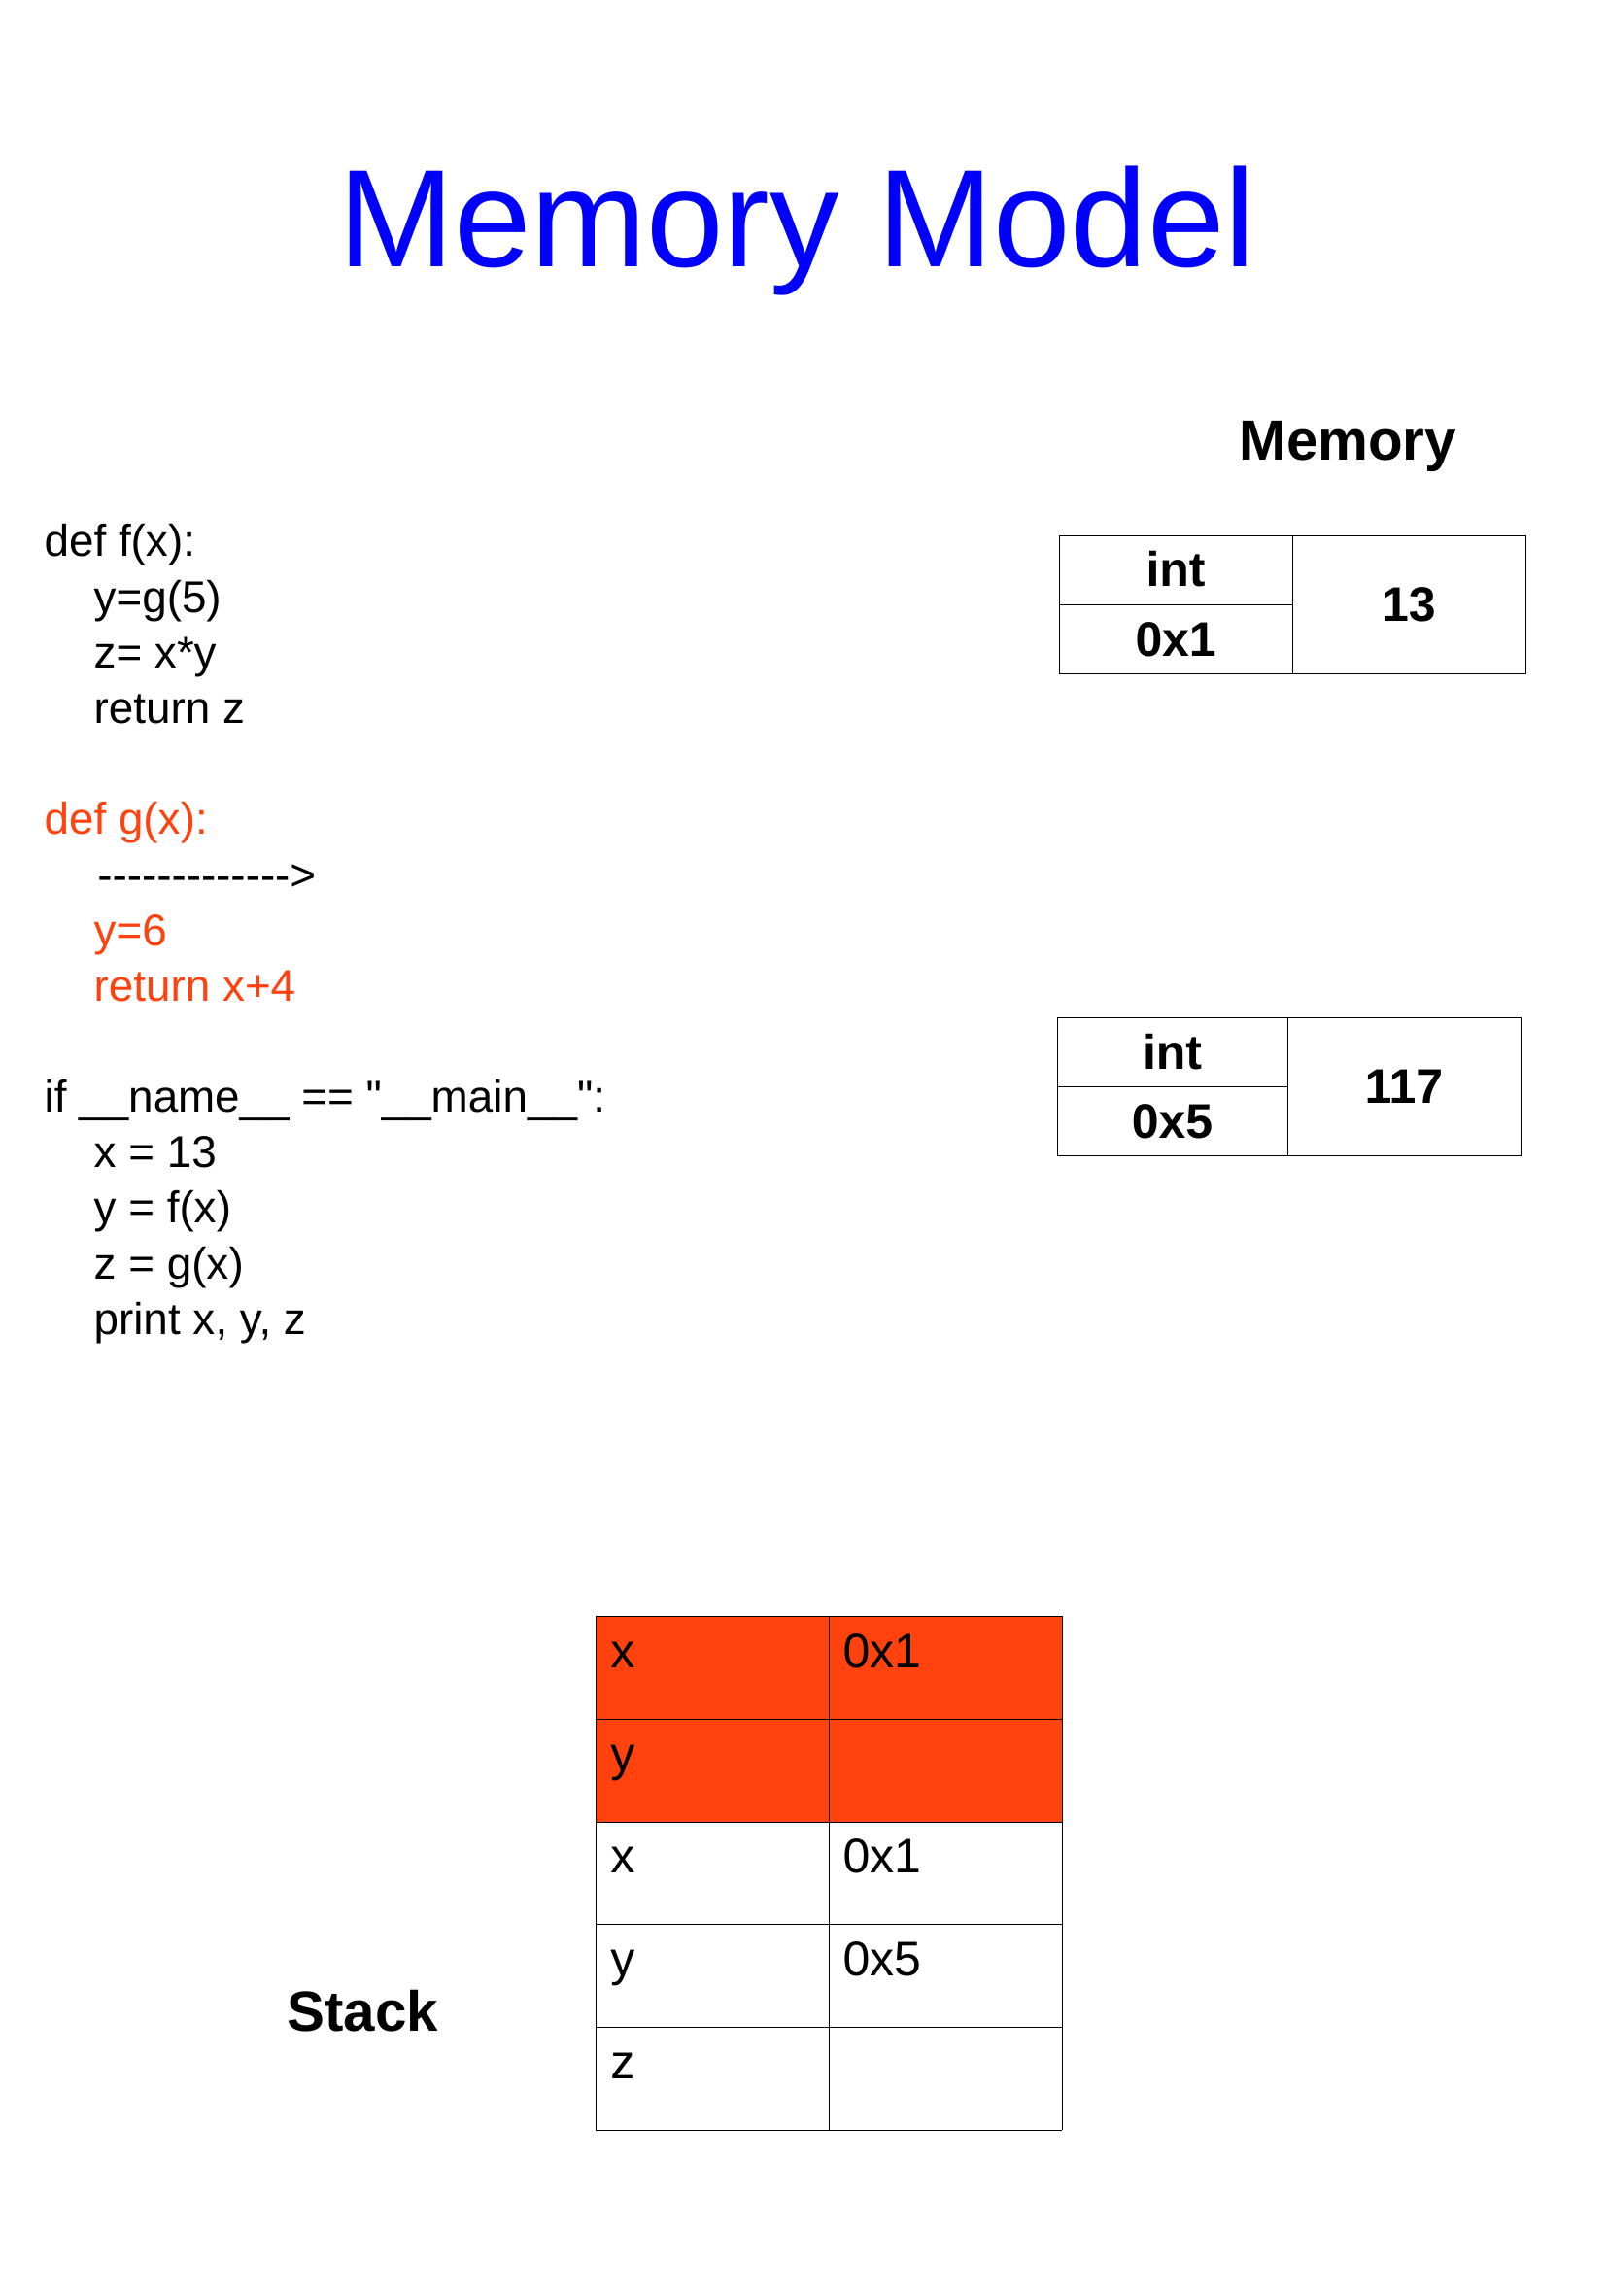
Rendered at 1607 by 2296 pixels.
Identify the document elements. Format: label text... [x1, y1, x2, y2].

table_cell [830, 1720, 1062, 1822]
list Memory [1170, 408, 1525, 488]
table_header 0x1 [830, 1617, 1062, 1719]
table_cell 0x1 [830, 1823, 1062, 1924]
table_cell 0x5 [1058, 1087, 1287, 1155]
table_cell 0x5 [830, 1925, 1062, 2027]
table_header 13 [1293, 536, 1525, 673]
table_header int [1060, 536, 1292, 604]
table_cell z [597, 2028, 829, 2130]
table_header x [597, 1617, 829, 1719]
title Memory Model [74, 108, 1521, 328]
list def f(x): y=g(5) z= x*y return z def g(x): -------------> y=6 return x+4 if __name__ == "__main__": x = 13 y = f(x) z = g(x) print x, y, z [28, 516, 632, 1345]
table_header int [1058, 1018, 1287, 1086]
table_cell y [597, 1925, 829, 2027]
table_cell 0x1 [1060, 605, 1292, 673]
list Stack [218, 1979, 488, 2066]
table_header 117 [1288, 1018, 1521, 1155]
table_cell [830, 2028, 1062, 2130]
table_cell x [597, 1823, 829, 1924]
table_cell y [597, 1720, 829, 1822]
